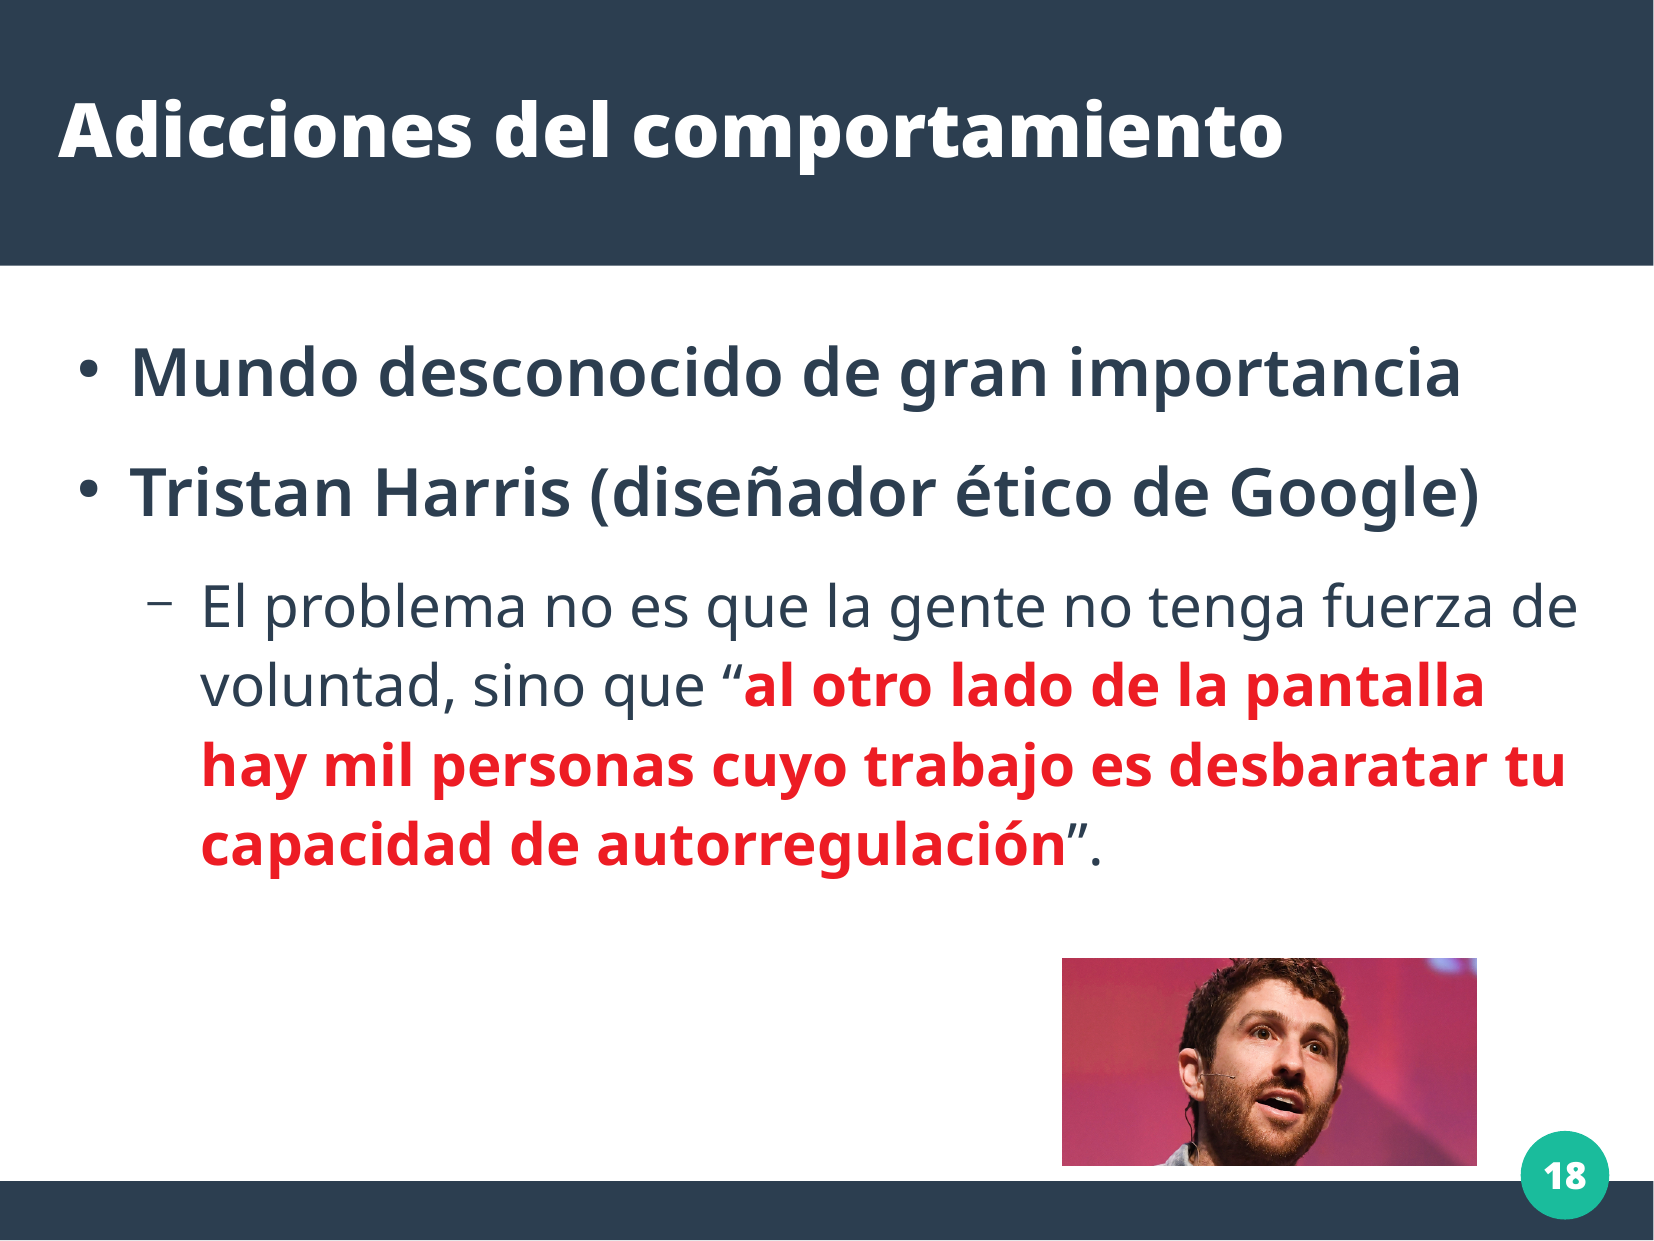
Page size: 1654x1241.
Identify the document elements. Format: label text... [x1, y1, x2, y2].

picture [1062, 958, 1477, 1166]
list Mundo desconocido de gran importancia Tristan Harris (diseñador ético de Google) El problema no es que la gente no tenga fuerza de voluntad, sino que “al otro lado de la pantalla hay mil personas cuyo trabajo es desbaratar tu capacidad de autorregulación”. [59, 324, 1595, 1152]
title Adicciones del comportamiento [59, 49, 1595, 207]
